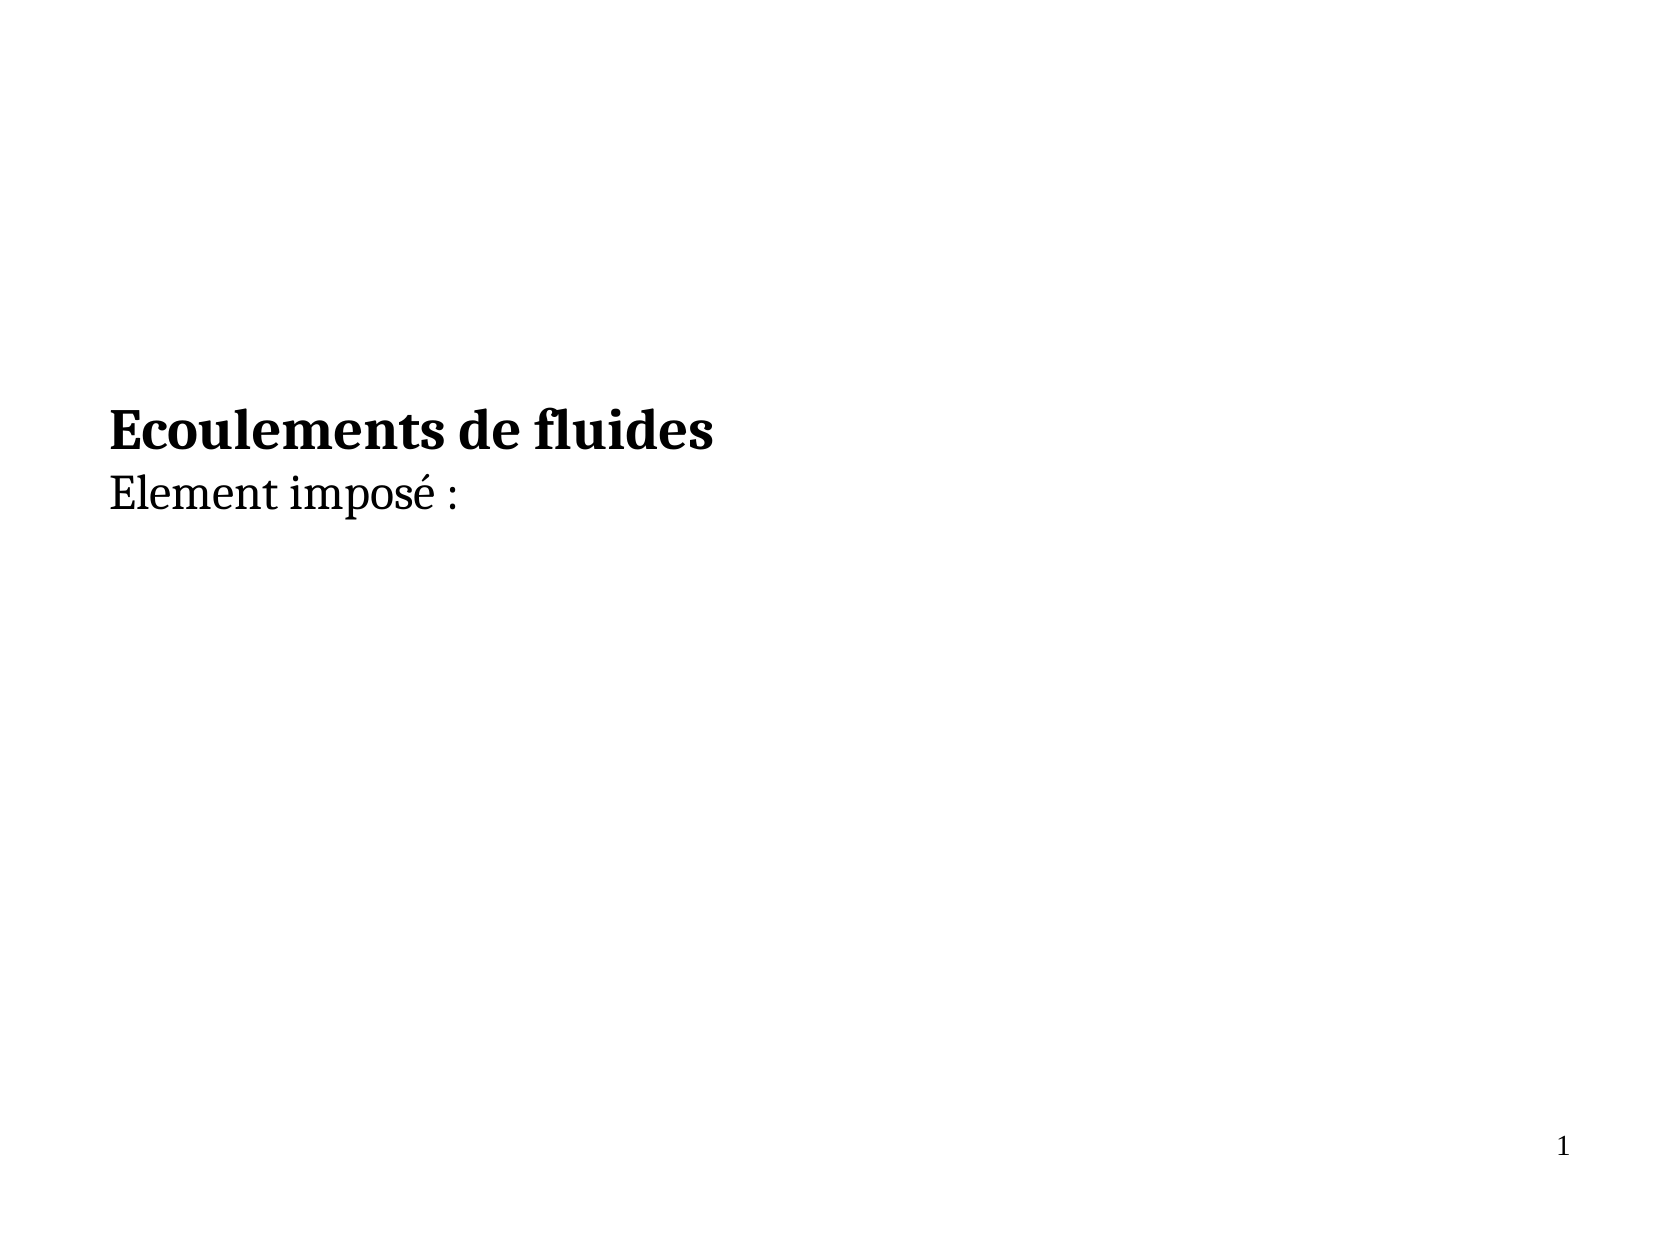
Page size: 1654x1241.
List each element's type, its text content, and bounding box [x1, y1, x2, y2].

text_box Ecoulements de fluides Element imposé : [94, 389, 981, 532]
